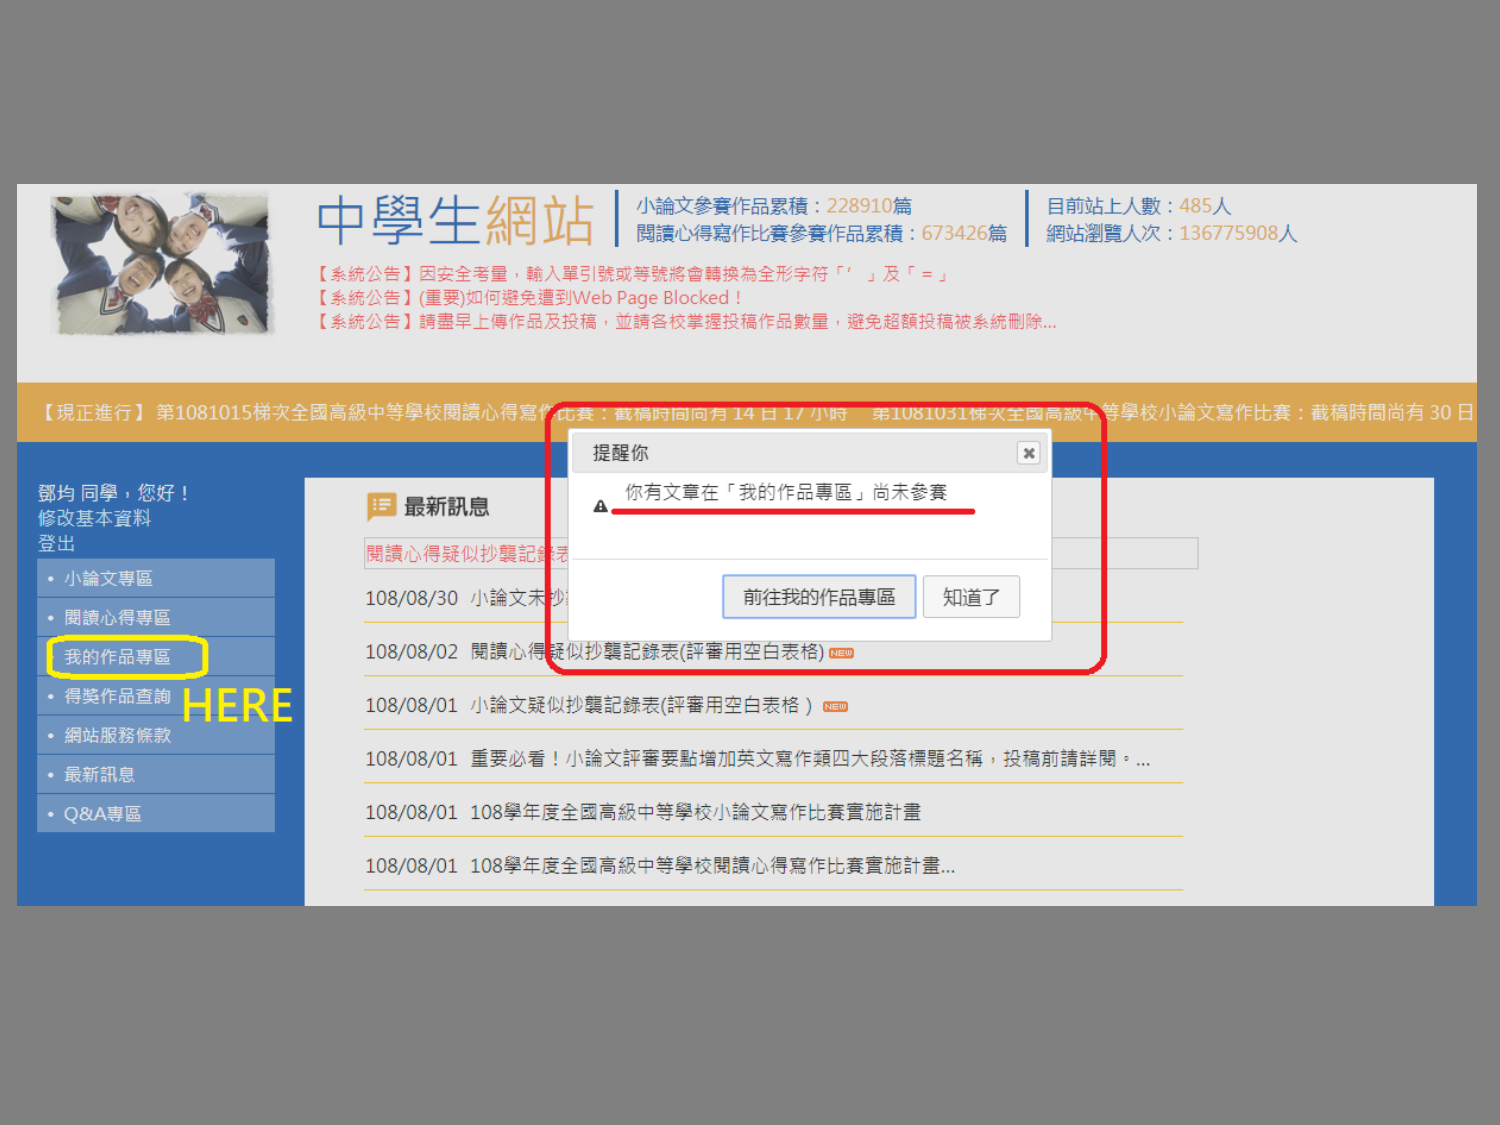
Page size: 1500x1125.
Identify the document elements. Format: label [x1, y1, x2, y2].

picture [17, 184, 1477, 906]
